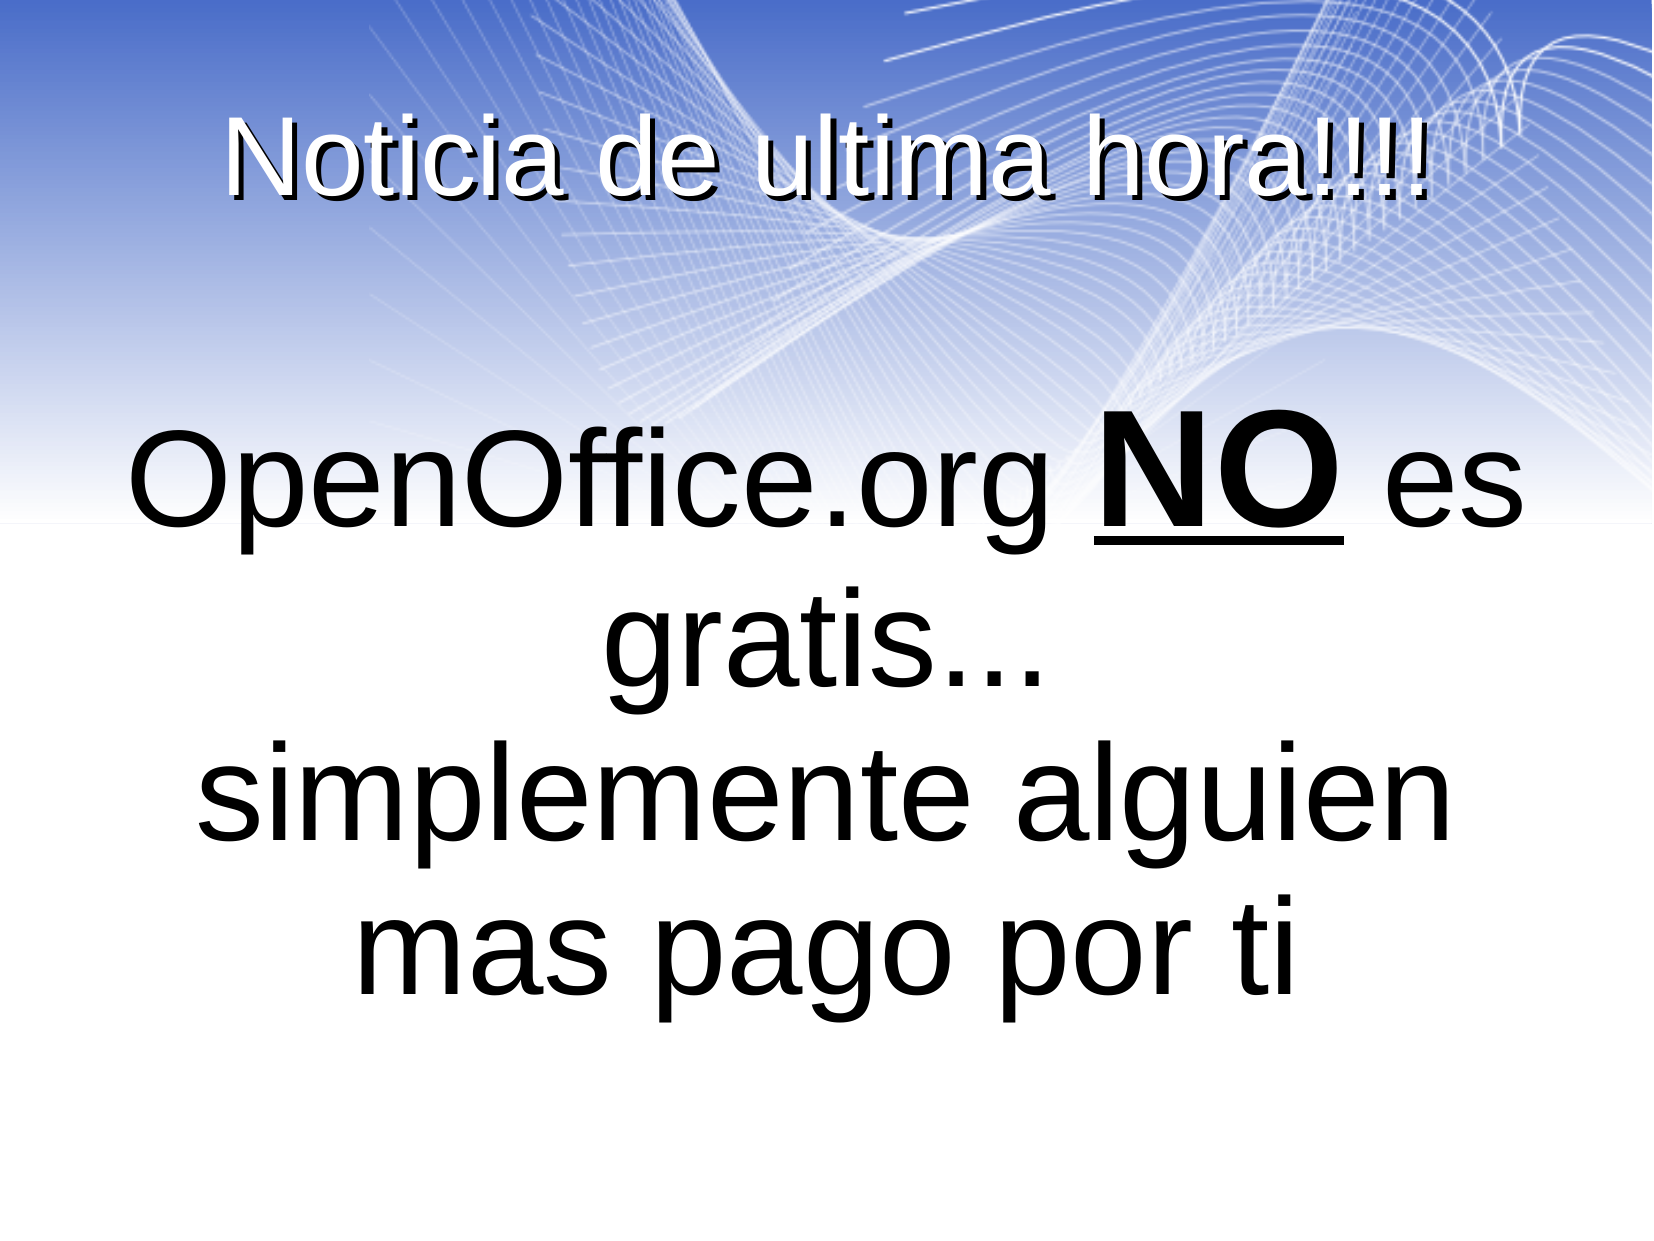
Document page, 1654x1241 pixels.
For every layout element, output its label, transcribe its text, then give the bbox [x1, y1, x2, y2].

picture [369, 0, 1654, 1126]
subtitle OpenOffice.org NO es gratis... simplemente alguien mas pago por ti [82, 297, 1571, 1102]
title Noticia de ultima hora!!!! [82, 49, 1571, 263]
